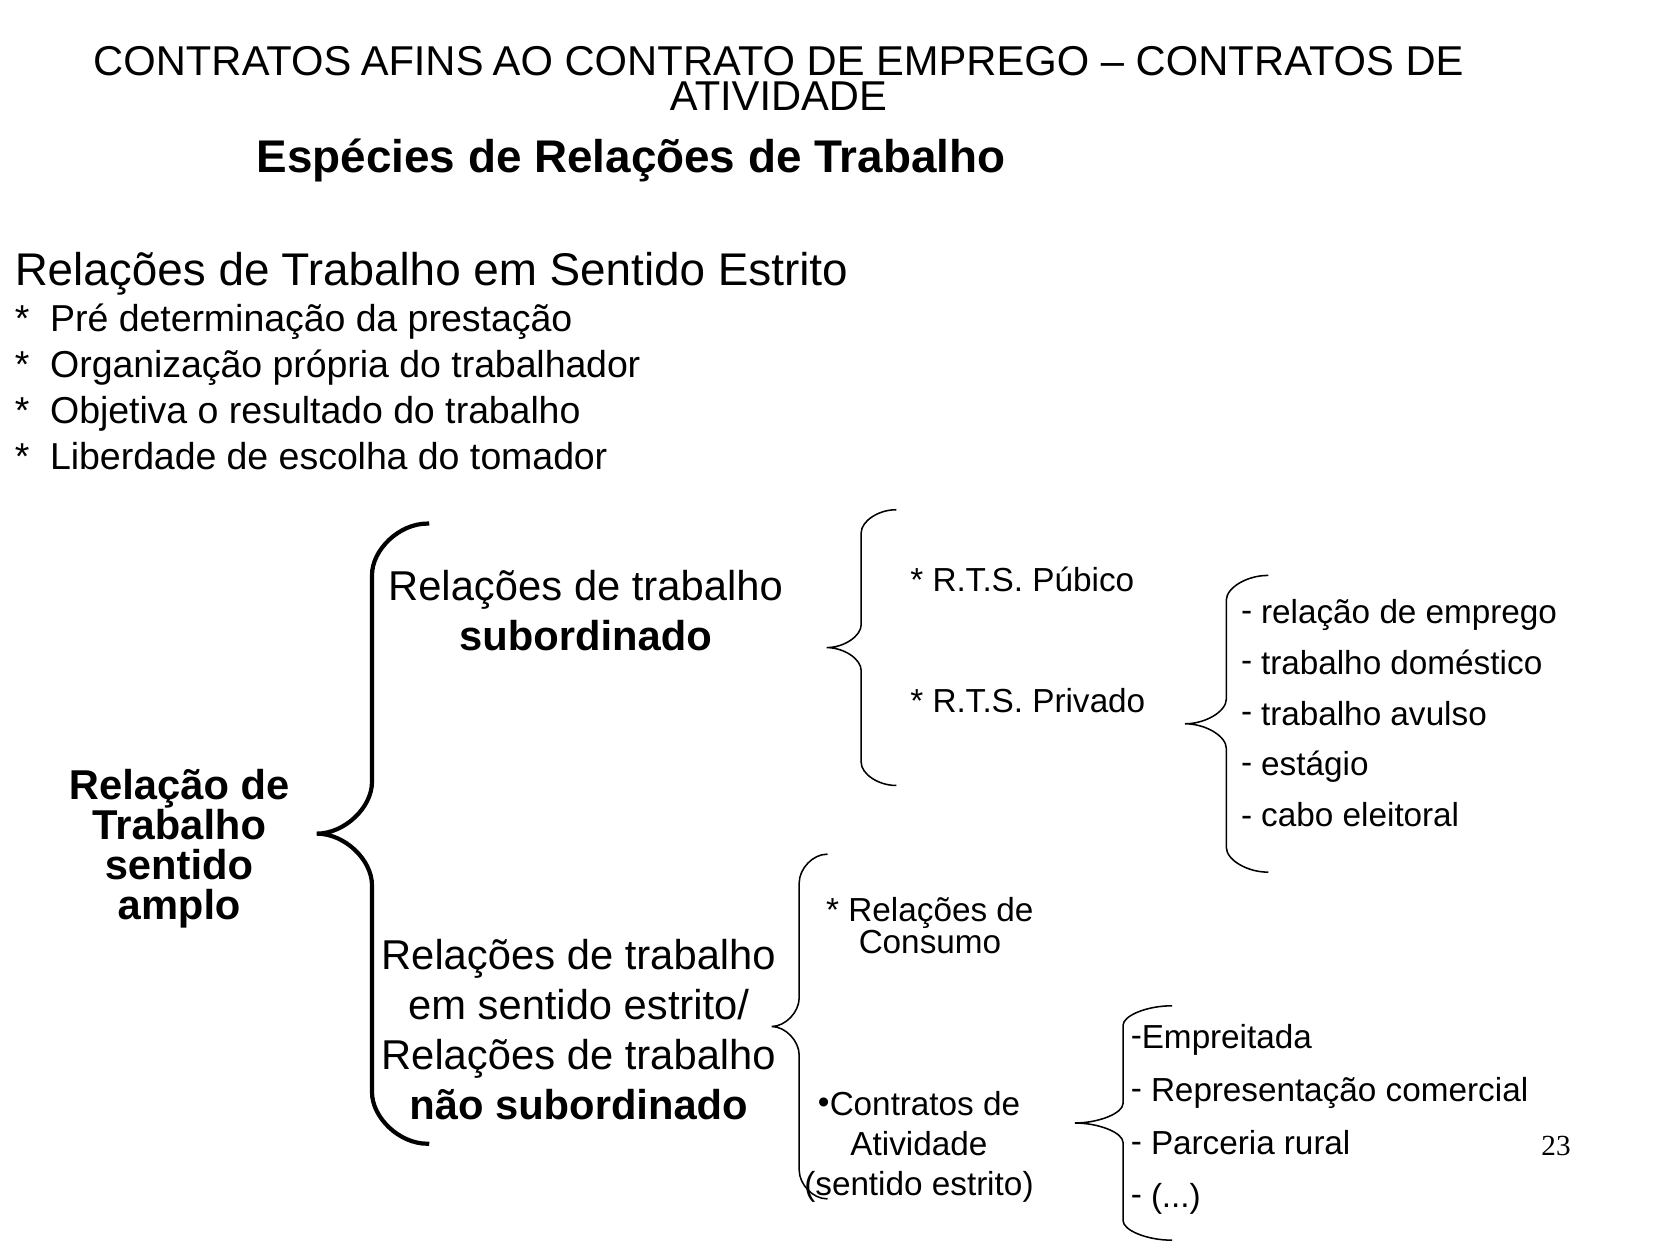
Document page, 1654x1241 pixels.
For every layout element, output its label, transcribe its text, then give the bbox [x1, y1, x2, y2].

text_box Relações de trabalho em sentido estrito/ Relações de trabalho não subordinado [358, 920, 395, 1136]
text_box Espécies de Relações de Trabalho Relações de Trabalho em Sentido Estrito * Pré determinação da prestação * Organização própria do trabalhador * Objetiva o resultado do trabalho * Liberdade de escolha do tomador [0, 143, 1626, 734]
text_box Contratos de Atividade (sentido estrito) [763, 1074, 1075, 1210]
text_box Empreitada Representação comercial Parceria rural (...) [1116, 1015, 1128, 1111]
text_box Relações de trabalho em sentido estrito/ Relações de trabalho não subordinado [375, 920, 798, 1136]
text_box Relações de trabalho subordinado [375, 551, 800, 667]
text_box relação de emprego trabalho doméstico trabalho avulso estágio - cabo eleitoral [1226, 591, 1654, 962]
text_box Relação de Trabalho sentido amplo [27, 760, 331, 936]
text_box * R.T.S. Púbico * R.T.S. Privado [895, 550, 1199, 728]
title CONTRATOS AFINS AO CONTRATO DE EMPREGO – CONTRATOS DE ATIVIDADE [27, 0, 1530, 143]
text_box * Relações de Consumo [799, 888, 1061, 1021]
text_box Empreitada Representação comercial Parceria rural (...) [1116, 1015, 1654, 1222]
